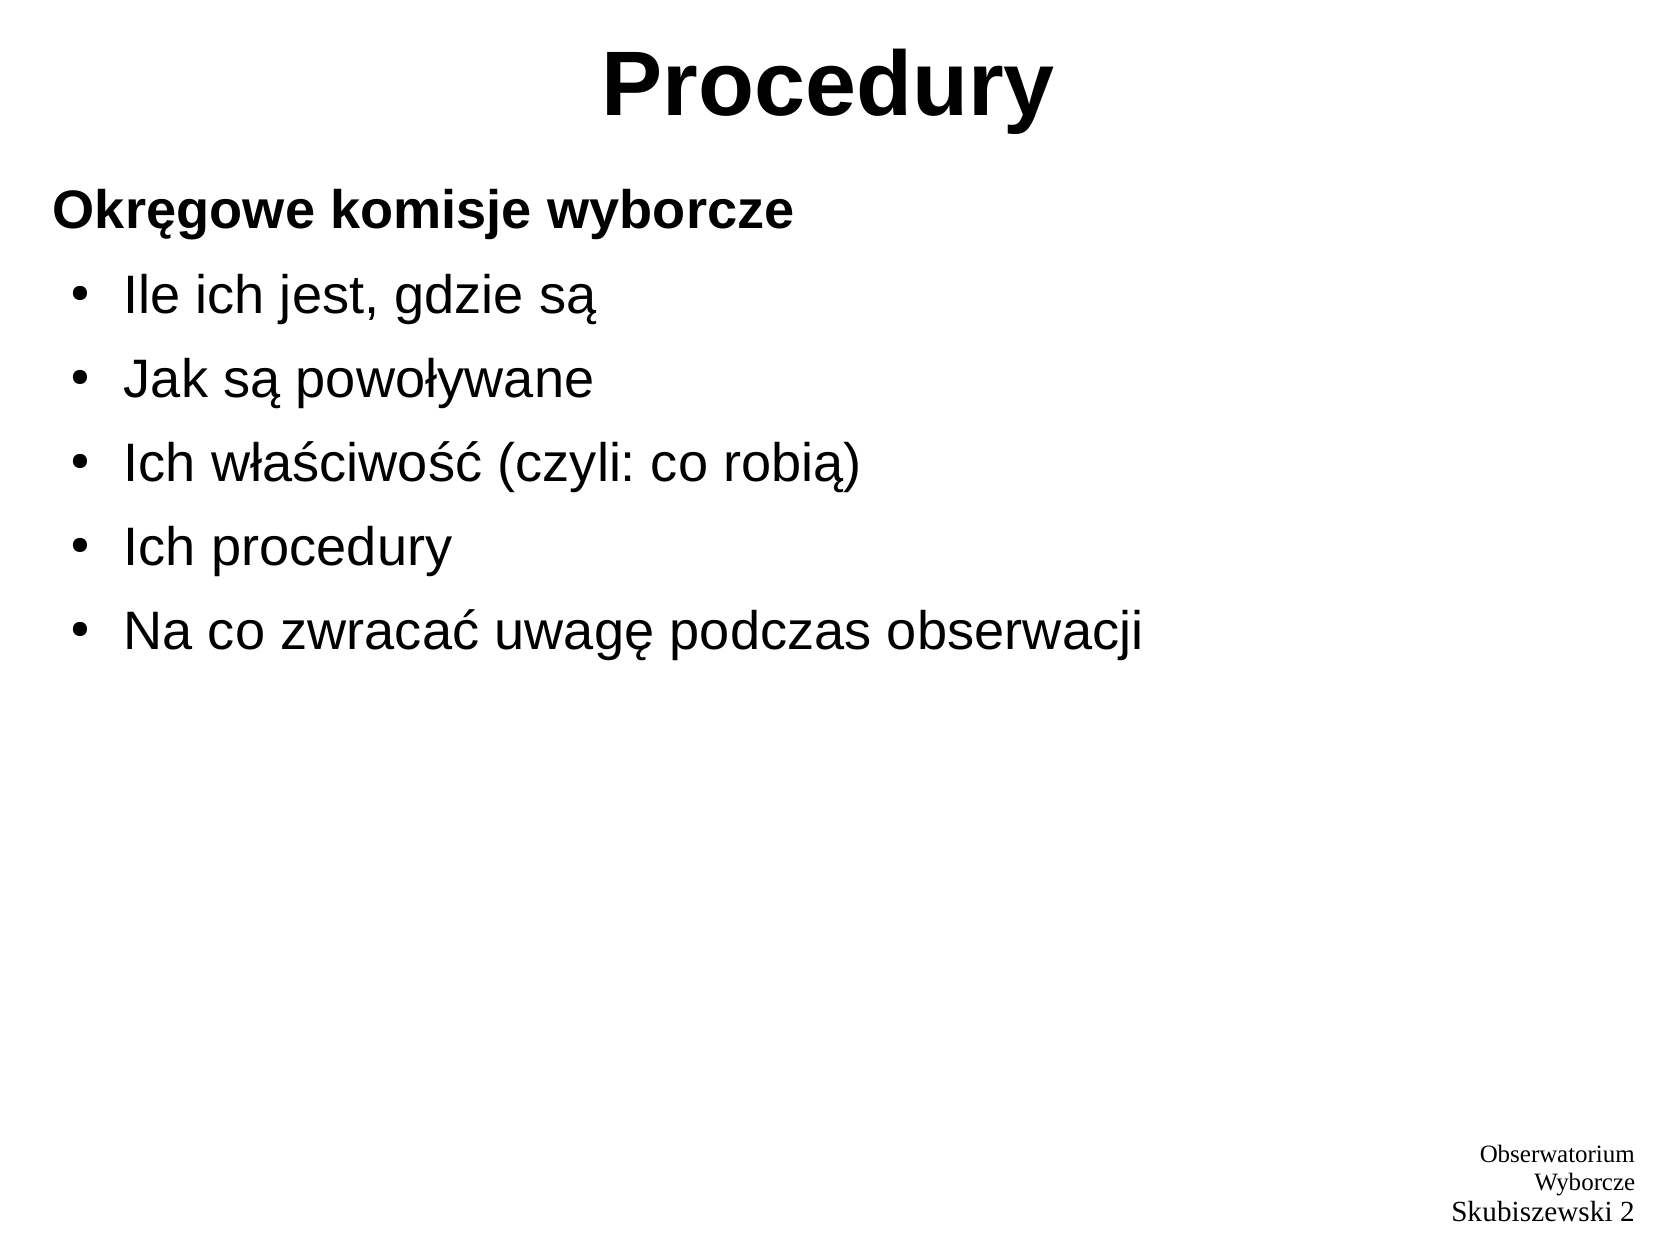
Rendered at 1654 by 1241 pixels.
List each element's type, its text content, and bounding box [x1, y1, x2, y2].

list Okręgowe komisje wyborcze Ile ich jest, gdzie są Jak są powoływane Ich właściwość (czyli: co robią) Ich procedury Na co zwracać uwagę podczas obserwacji [52, 180, 1606, 1201]
title Procedury [84, 32, 1573, 180]
